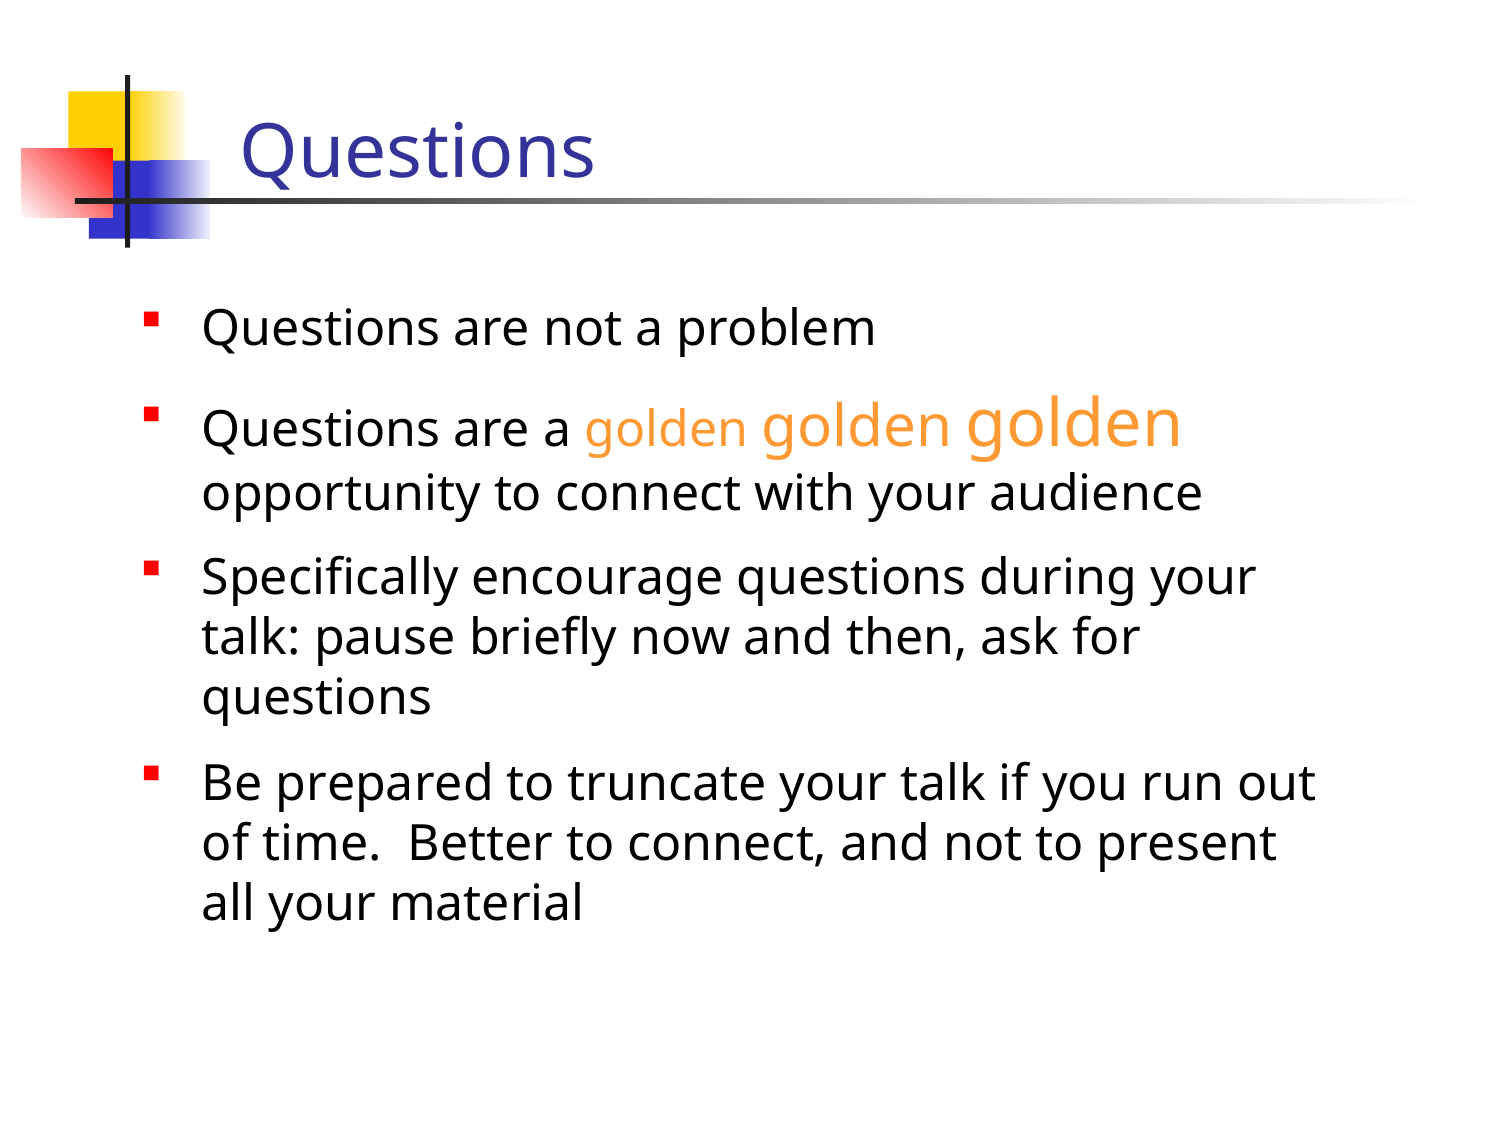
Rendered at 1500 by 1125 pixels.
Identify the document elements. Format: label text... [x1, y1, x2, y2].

text_box Questions are not a problem Questions are a golden golden golden opportunity to connect with your audience Specifically encourage questions during your talk: pause briefly now and then, ask for questions Be prepared to truncate your talk if you run out of time. Better to connect, and not to present all your material [124, 287, 1351, 938]
title Questions [224, 12, 1500, 200]
